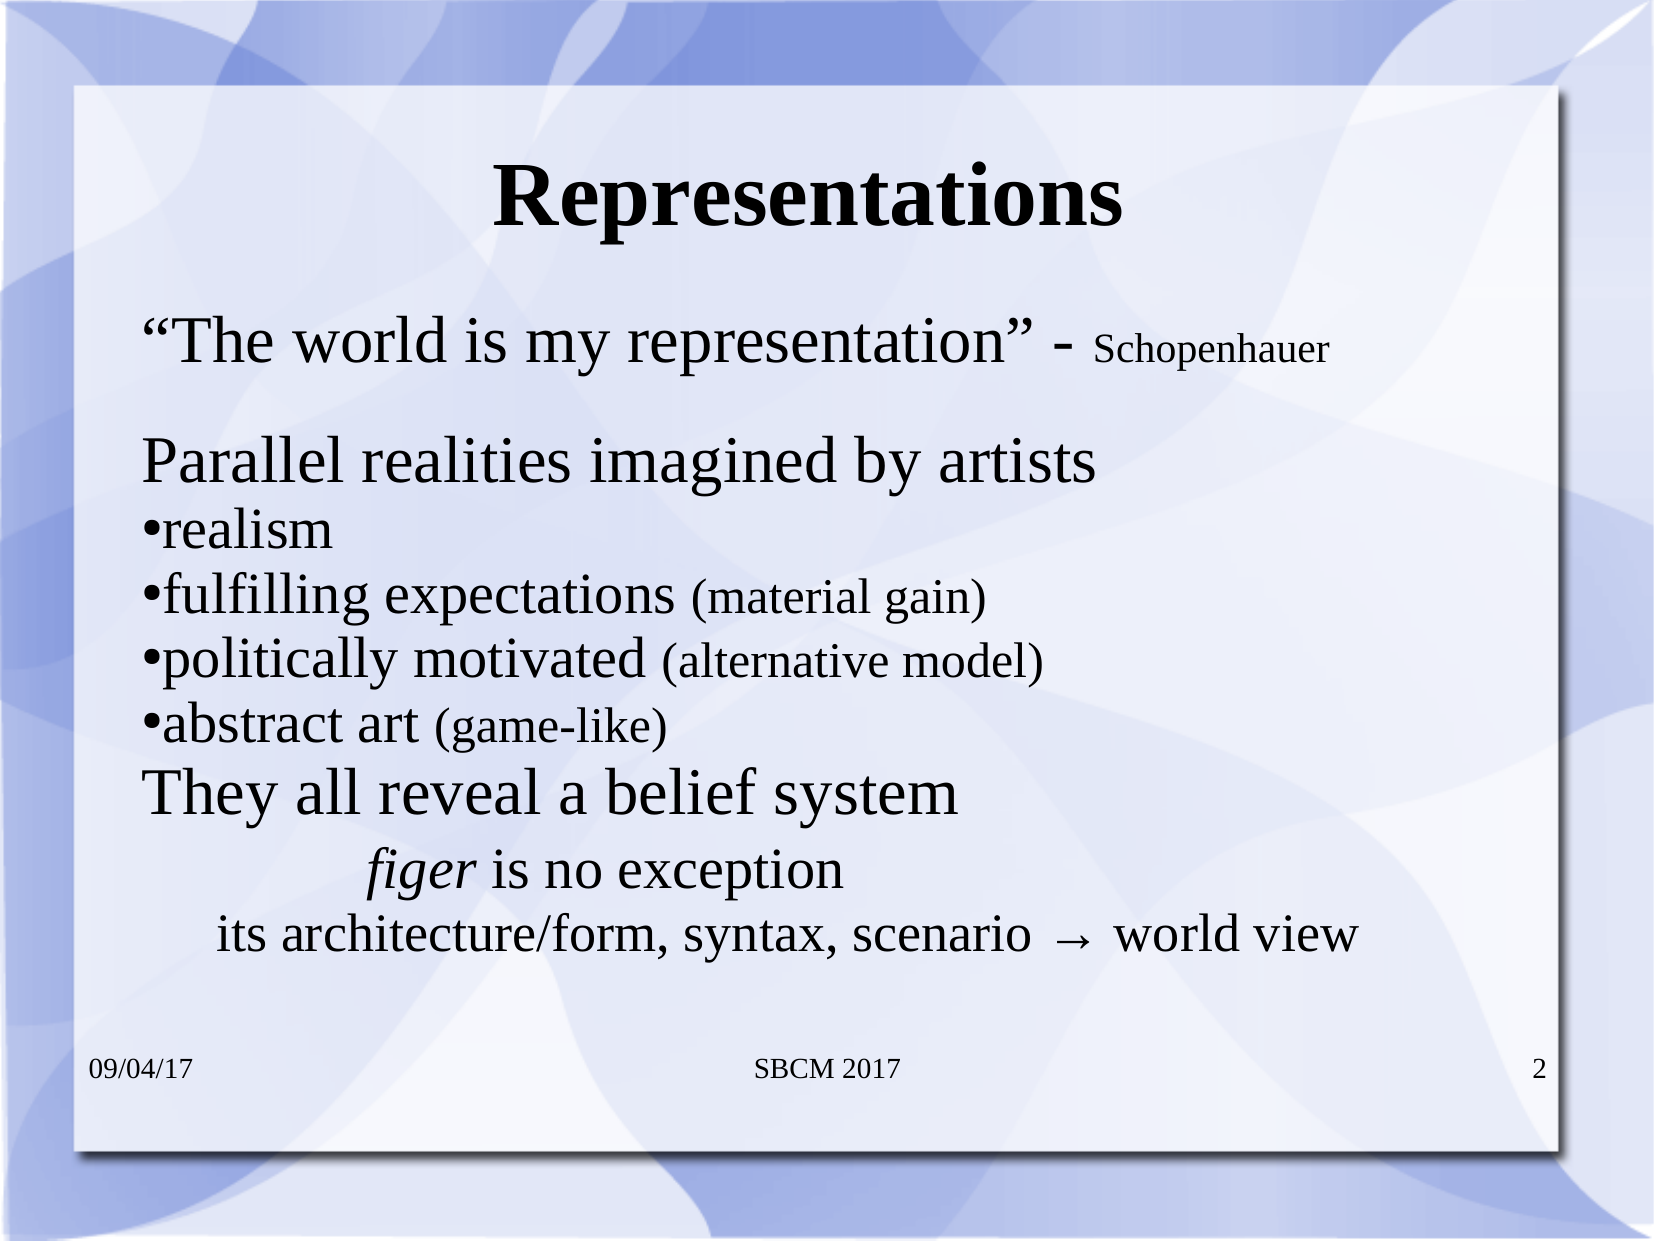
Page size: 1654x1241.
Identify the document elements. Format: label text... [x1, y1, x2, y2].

subtitle “The world is my representation” - Schopenhauer Parallel realities imagined by artists realism fulfilling expectations (material gain) politically motivated (alternative model) abstract art (game-like) They all reveal a belief system figer is no exception its architecture/form, syntax, scenario → world view [141, 302, 1501, 1024]
title Representations [82, 90, 1536, 298]
picture [0, 0, 1654, 1241]
